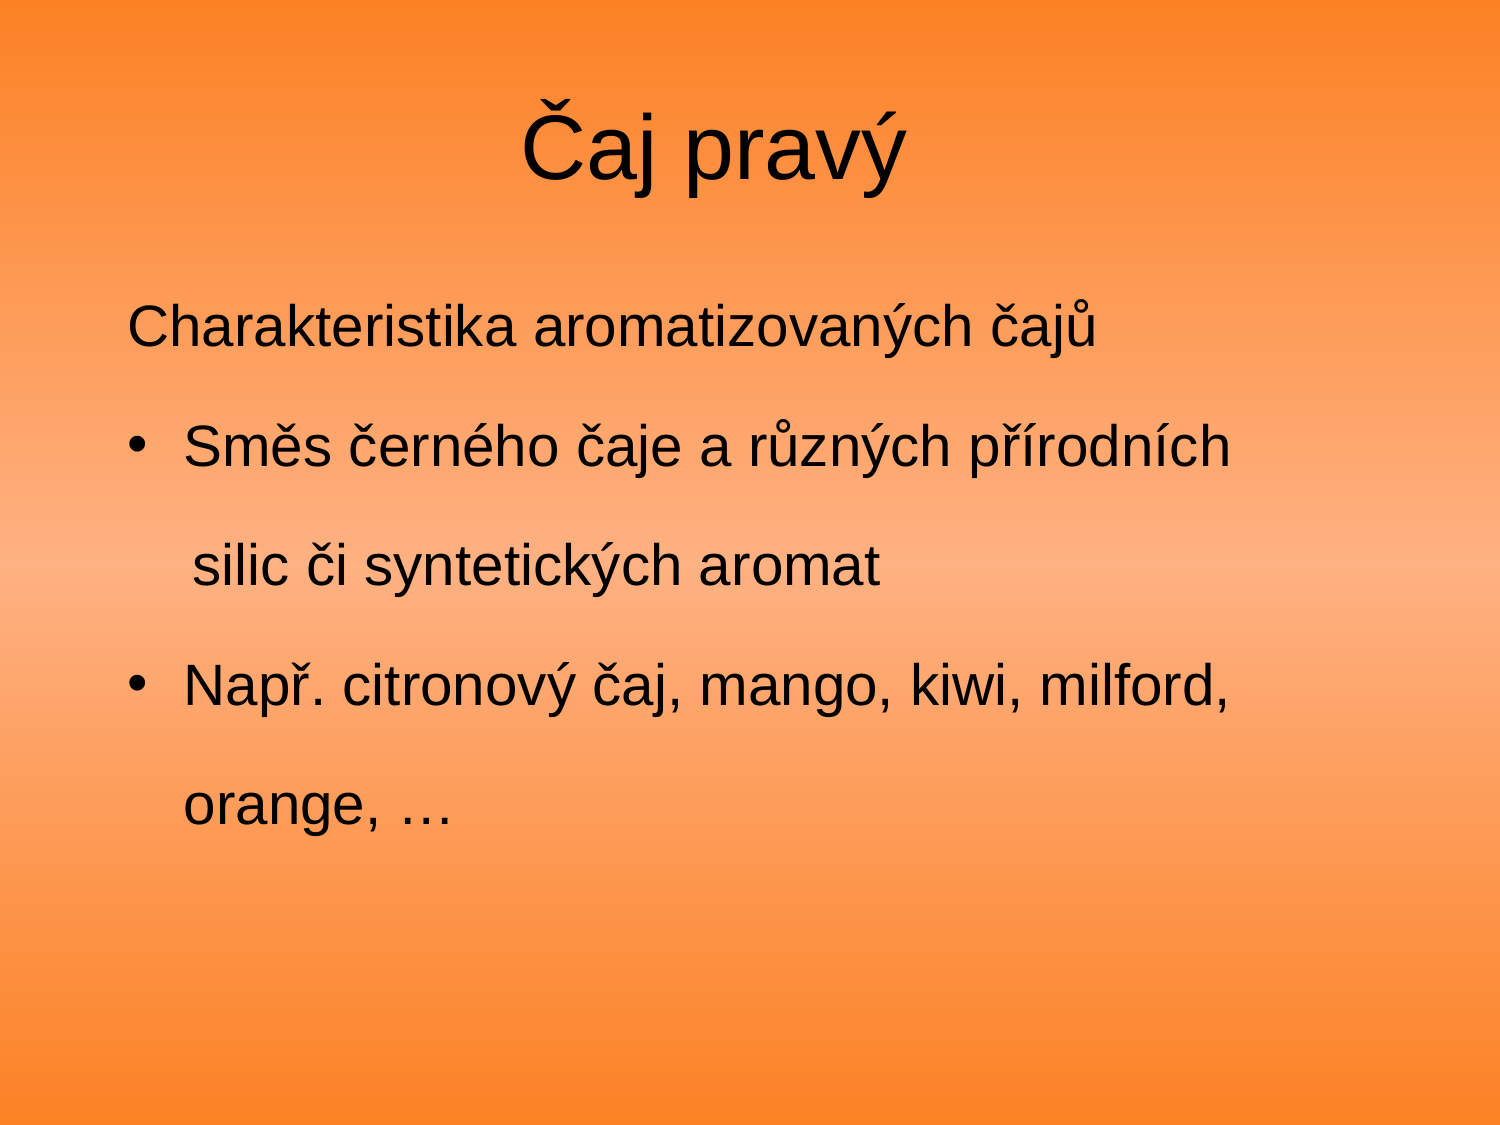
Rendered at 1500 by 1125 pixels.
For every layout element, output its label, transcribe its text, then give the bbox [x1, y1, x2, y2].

title Čaj pravý [76, 66, 1352, 219]
list Charakteristika aromatizovaných čajů Směs černého čaje a různých přírodních silic či syntetických aromat Např. citronový čaj, mango, kiwi, milford, orange, … [112, 246, 1388, 1020]
